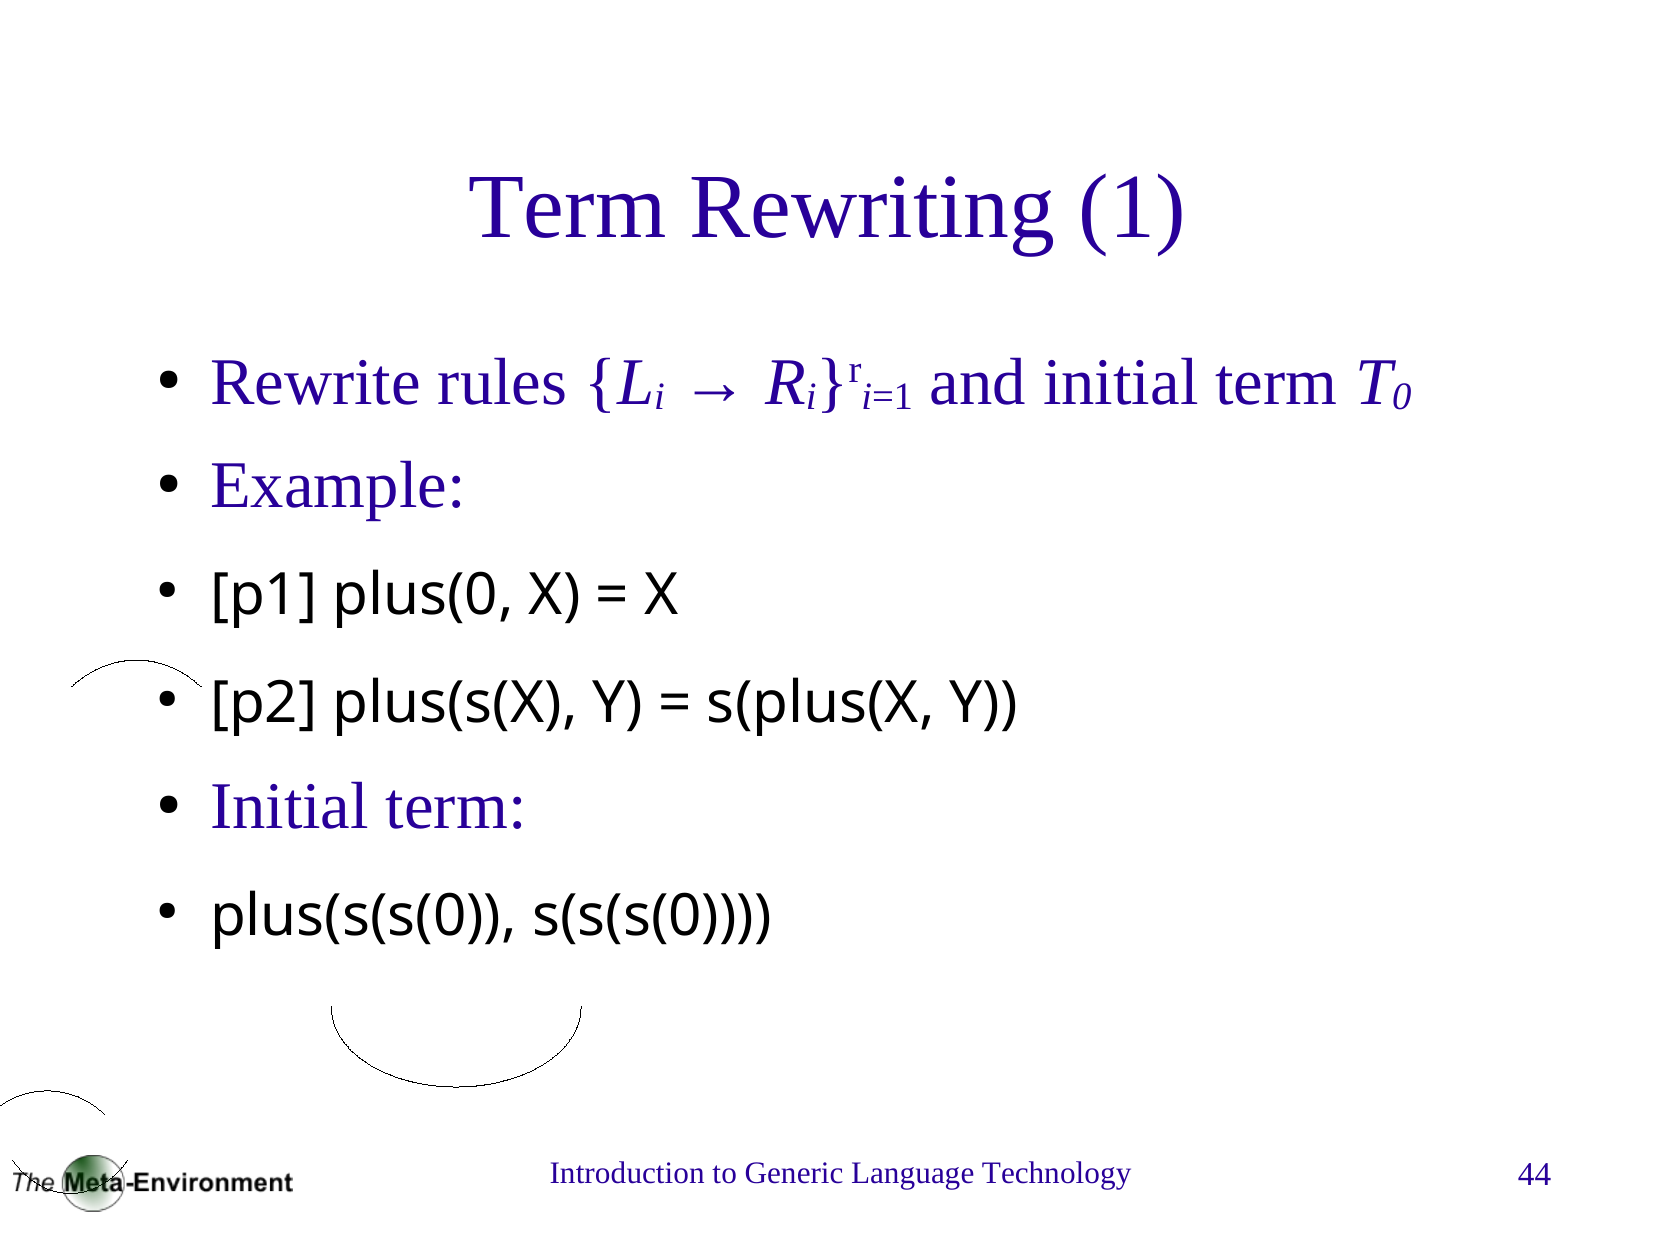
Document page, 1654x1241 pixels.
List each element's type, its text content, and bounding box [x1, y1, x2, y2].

picture [13, 1155, 293, 1212]
title Term Rewriting (1) [121, 102, 1534, 311]
list Rewrite rules {Li → Ri}ri=1 and initial term T0 Example: [p1] plus(0, X) = X [p2] plus(s(X), Y) = s(plus(X, Y)) Initial term: plus(s(s(0)), s(s(s(0)))) [121, 344, 1534, 1136]
